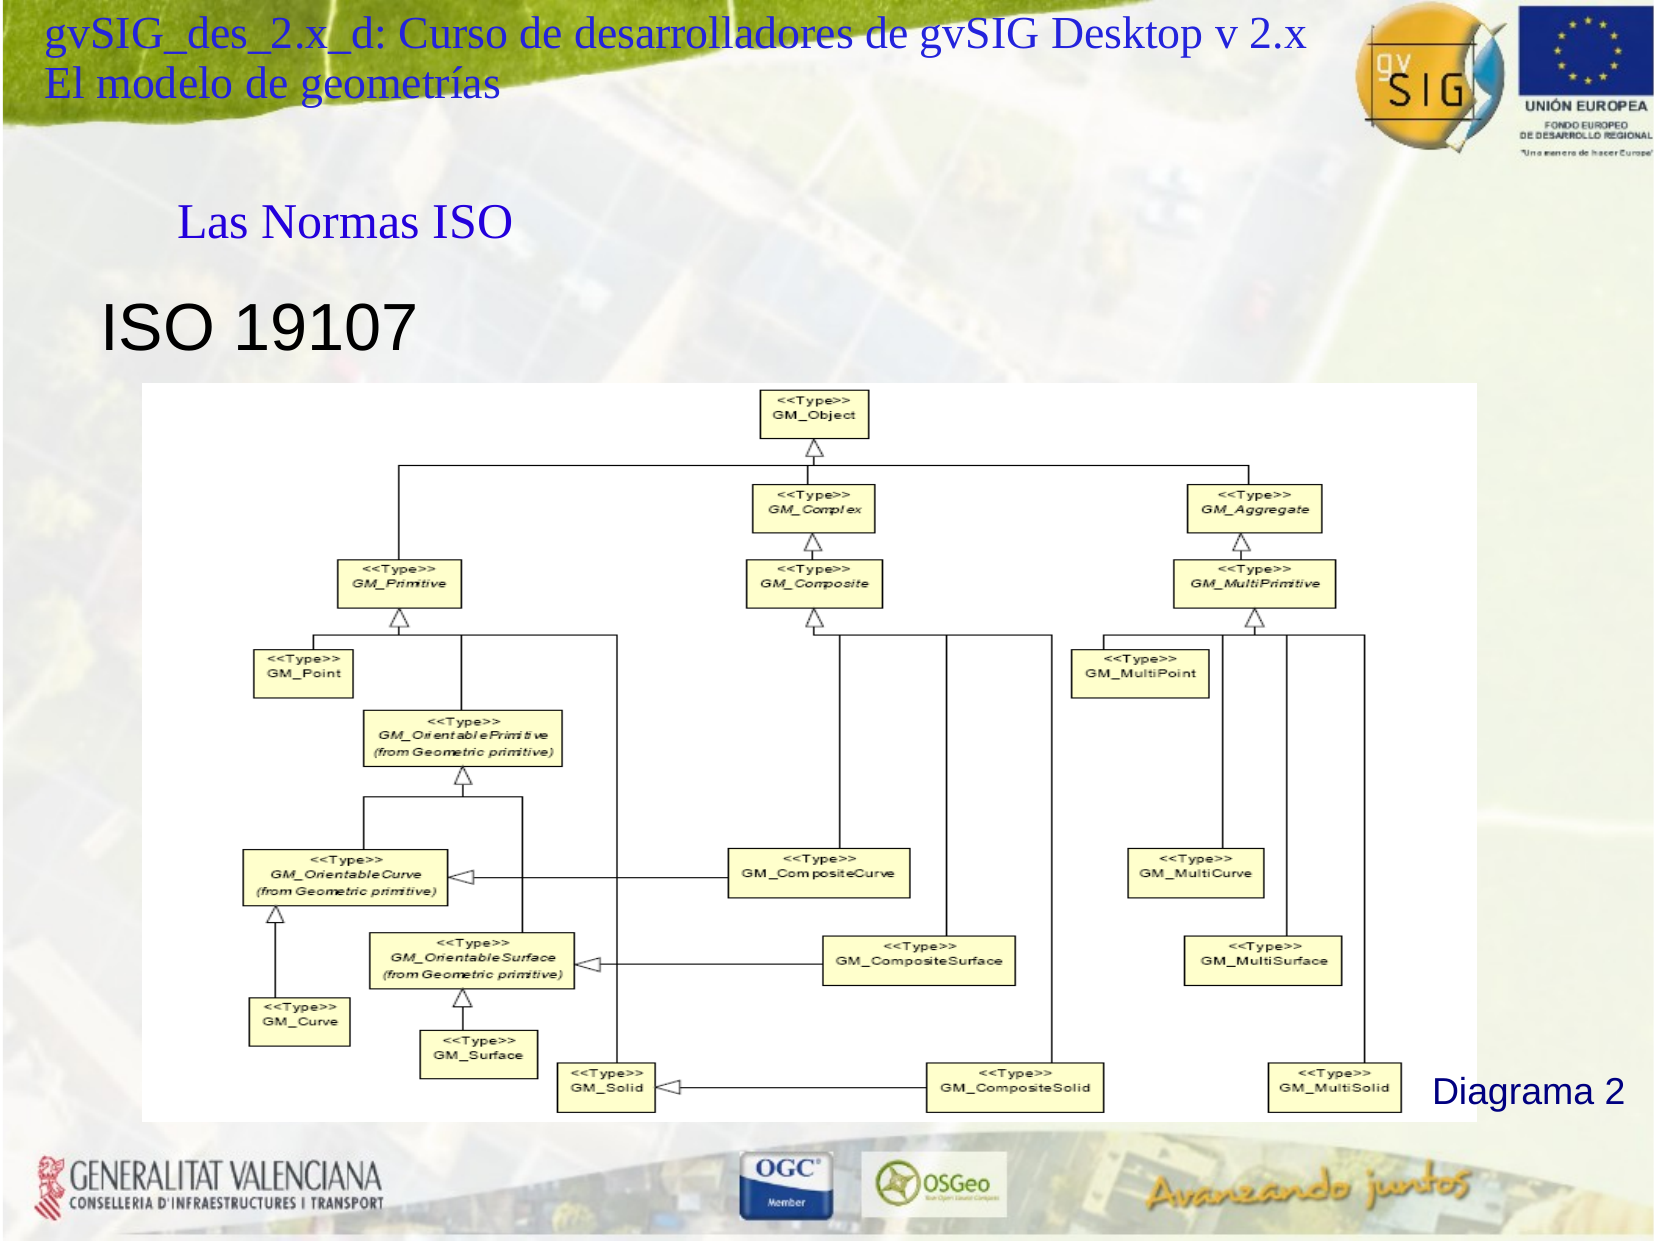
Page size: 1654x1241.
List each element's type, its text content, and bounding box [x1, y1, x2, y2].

text_box Diagrama 2 [1417, 1062, 1652, 1133]
list ISO 19107 [82, 290, 1571, 931]
title Las Normas ISO [177, 95, 1329, 347]
picture [2, 0, 1654, 1241]
